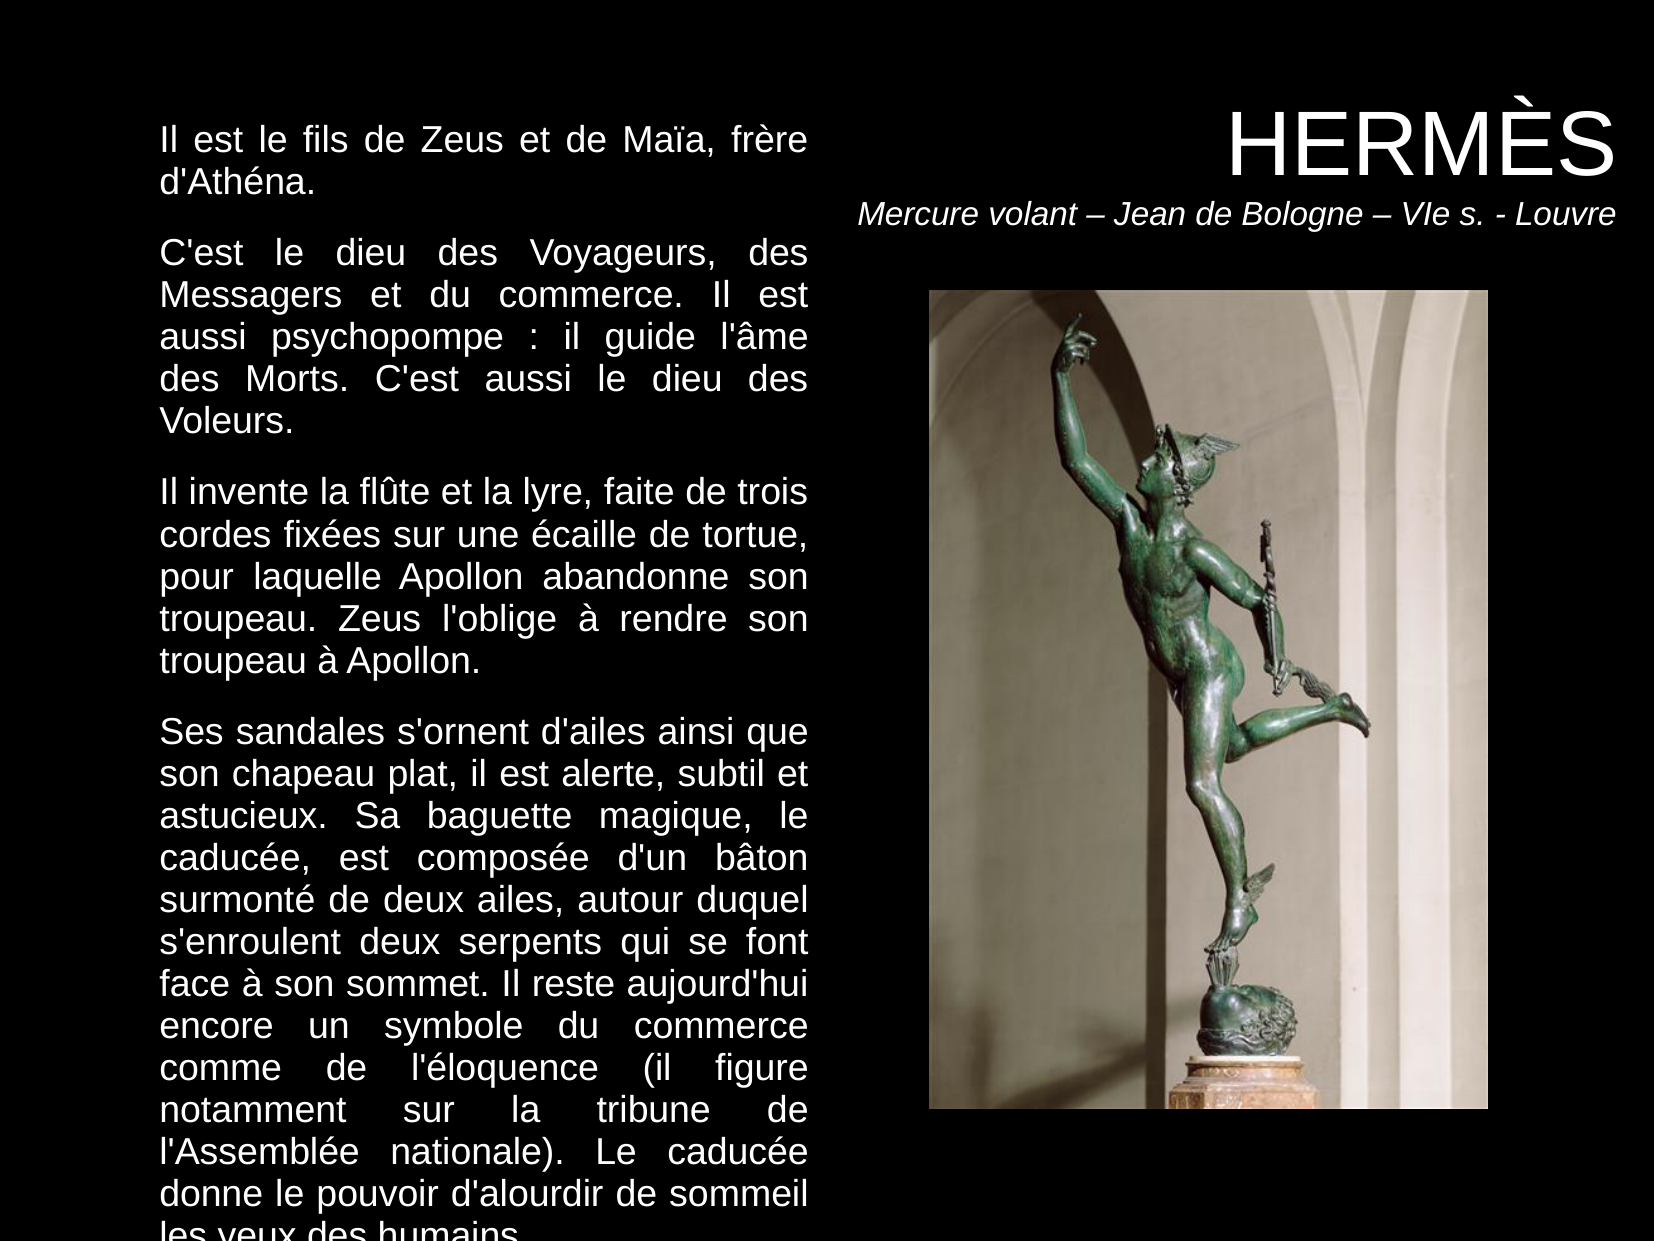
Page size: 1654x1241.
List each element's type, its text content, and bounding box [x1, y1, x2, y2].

text_box [241, 1230, 252, 1236]
text_box [436, 1230, 444, 1241]
text_box [172, 1230, 183, 1236]
text_box [425, 1230, 433, 1241]
text_box [485, 1230, 494, 1241]
text_box [383, 1230, 392, 1241]
text_box [332, 1230, 343, 1236]
list Il est le fils de Zeus et de Maïa, frère d'Athéna. C'est le dieu des Voyageurs, des Messagers et du commerce. Il est aussi psychopompe : il guide l'âme des Morts. C'est aussi le dieu des Voleurs. Il invente la flûte et la lyre, faite de trois cordes fixées sur une écaille de tortue, pour laquelle Apollon abandonne son troupeau. Zeus l'oblige à rendre son troupeau à Apollon. Ses sandales s'ornent d'ailes ainsi que son chapeau plat, il est alerte, subtil et astucieux. Sa baguette magique, le caducée, est composée d'un bâton surmonté de deux ailes, autour duquel s'enroulent deux serpents qui se font face à son sommet. Il reste aujourd'hui encore un symbole du commerce comme de l'éloquence (il figure notamment sur la tribune de l'Assemblée nationale). Le caducée donne le pouvoir d'alourdir de sommeil les yeux des humains. [88, 118, 809, 1216]
text_box [0, 0, 1654, 1241]
picture [929, 290, 1488, 1109]
title HERMÈS Mercure volant – Jean de Bologne – VIe s. - Louvre [129, 58, 1619, 266]
text_box [312, 1230, 322, 1241]
